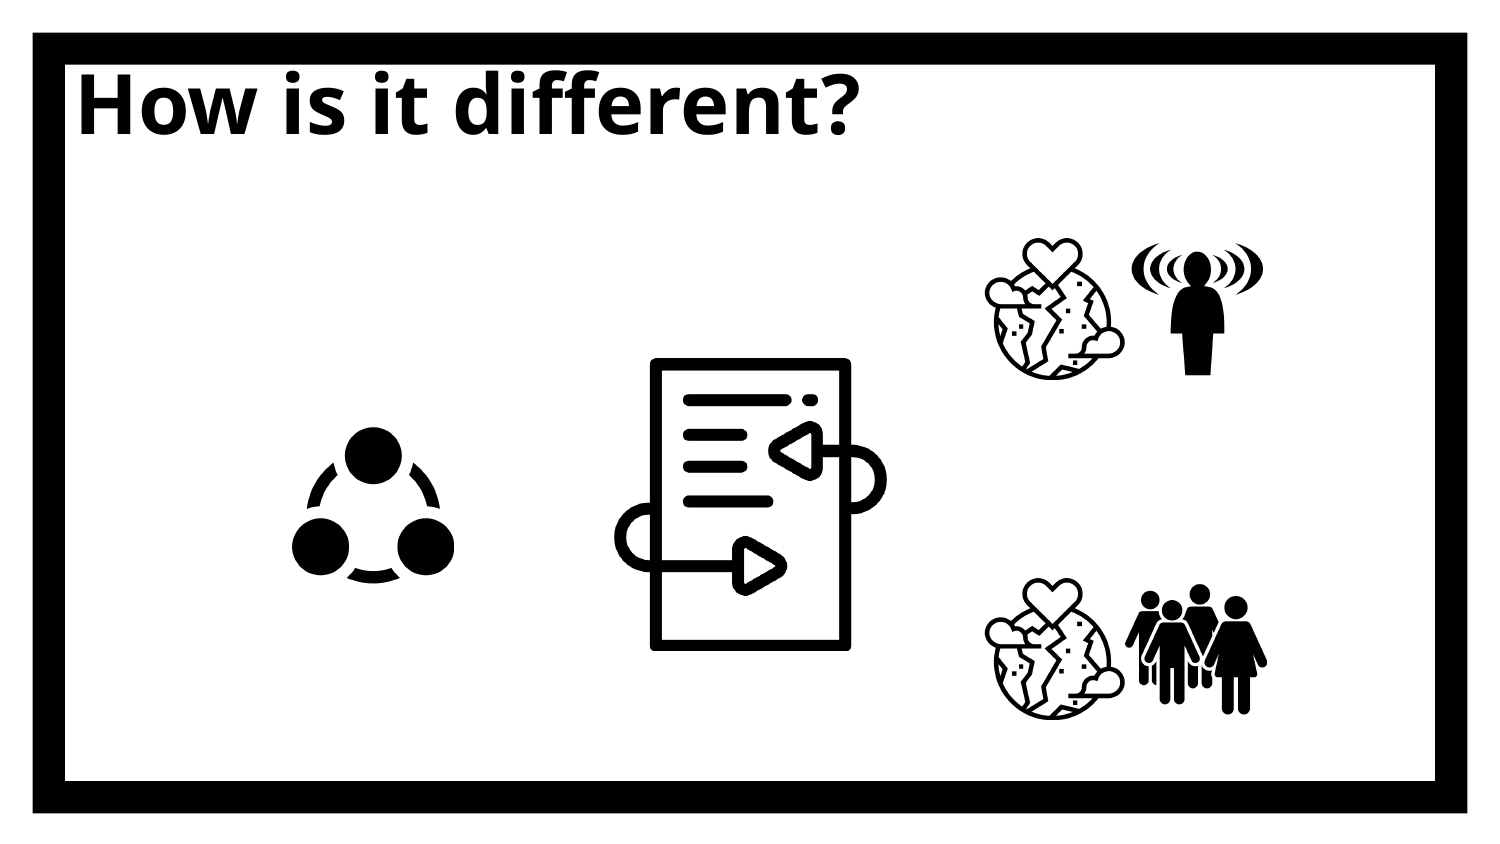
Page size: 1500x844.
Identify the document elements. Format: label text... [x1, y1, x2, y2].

picture [604, 358, 896, 651]
title How is it different? [59, 42, 976, 167]
picture [983, 578, 1267, 720]
picture [983, 238, 1267, 380]
picture [292, 424, 454, 586]
